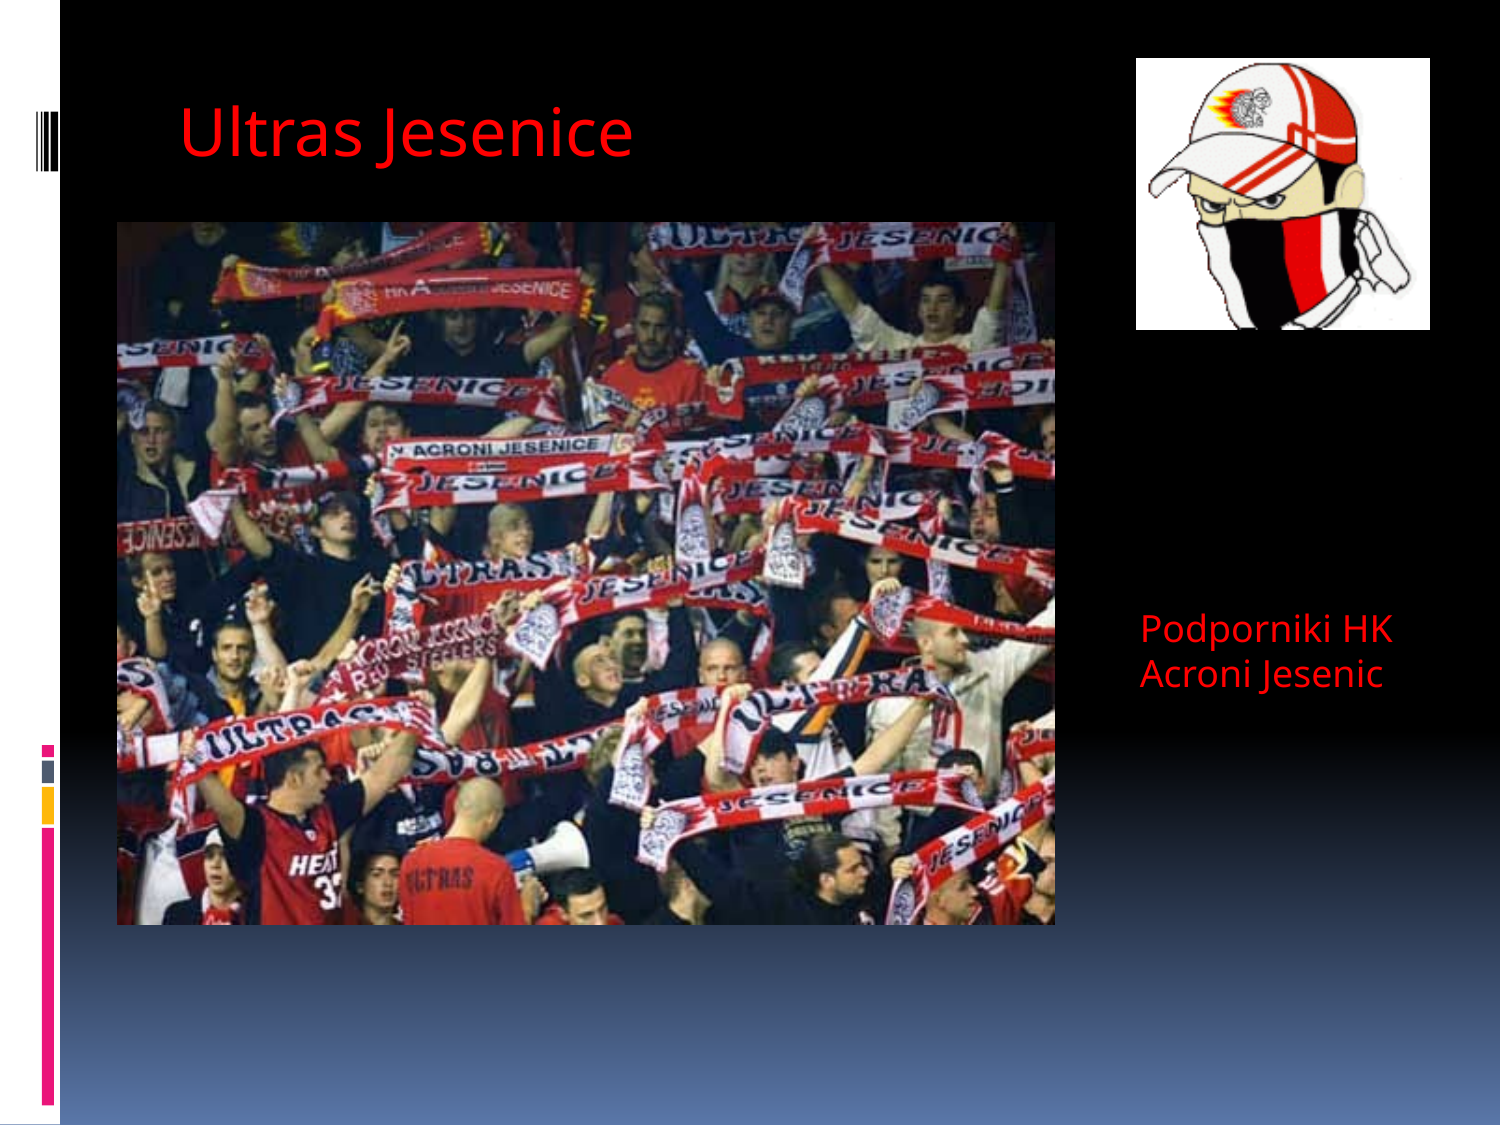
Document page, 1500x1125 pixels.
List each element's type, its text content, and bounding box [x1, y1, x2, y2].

text_box Podporniki HK Acroni Jesenic [1124, 597, 1442, 703]
picture [117, 222, 1055, 925]
picture [1136, 58, 1430, 330]
text_box Ultras Jesenice [163, 81, 657, 177]
